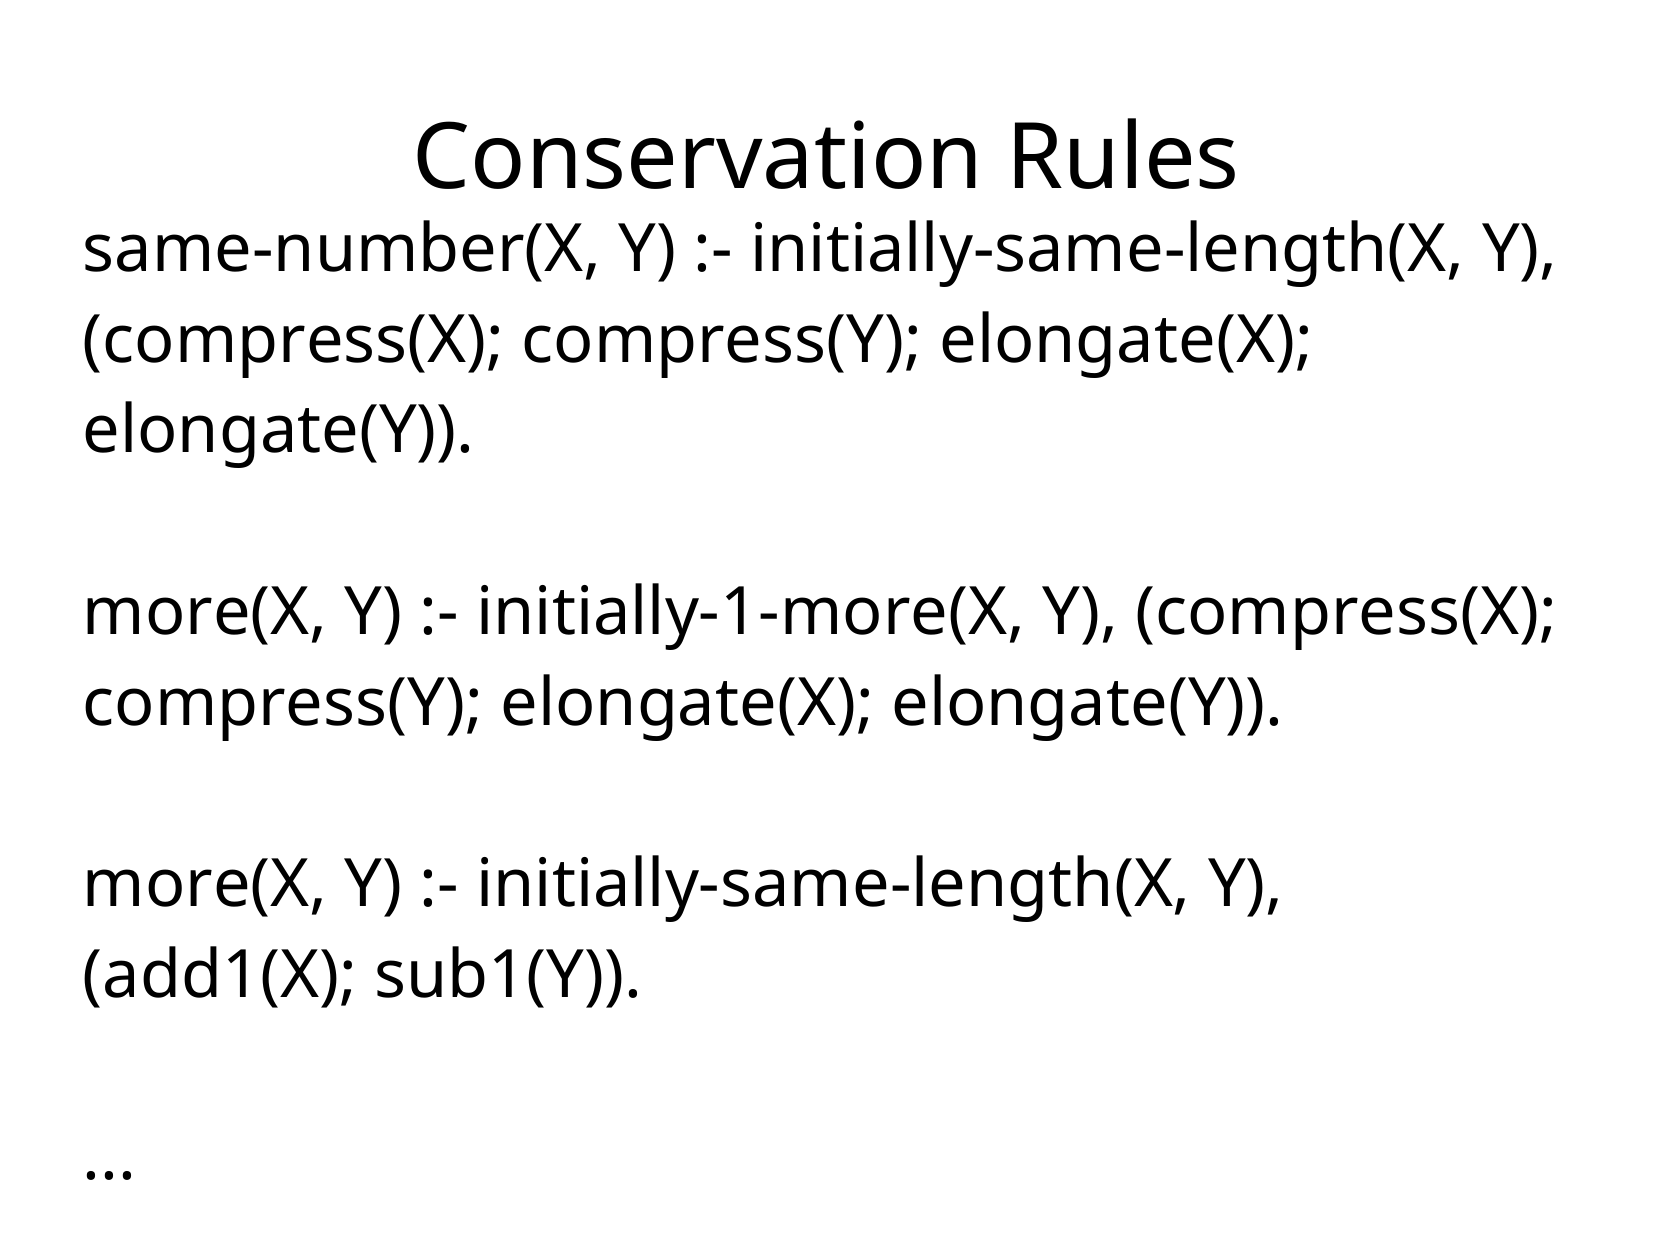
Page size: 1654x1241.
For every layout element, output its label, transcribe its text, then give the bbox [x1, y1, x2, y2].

subtitle same-number(X, Y) :- initially-same-length(X, Y), (compress(X); compress(Y); elongate(X); elongate(Y)). more(X, Y) :- initially-1-more(X, Y), (compress(X); compress(Y); elongate(X); elongate(Y)). more(X, Y) :- initially-same-length(X, Y), (add1(X); sub1(Y)). ... [82, 255, 1571, 1144]
title Conservation Rules [82, 49, 1571, 255]
